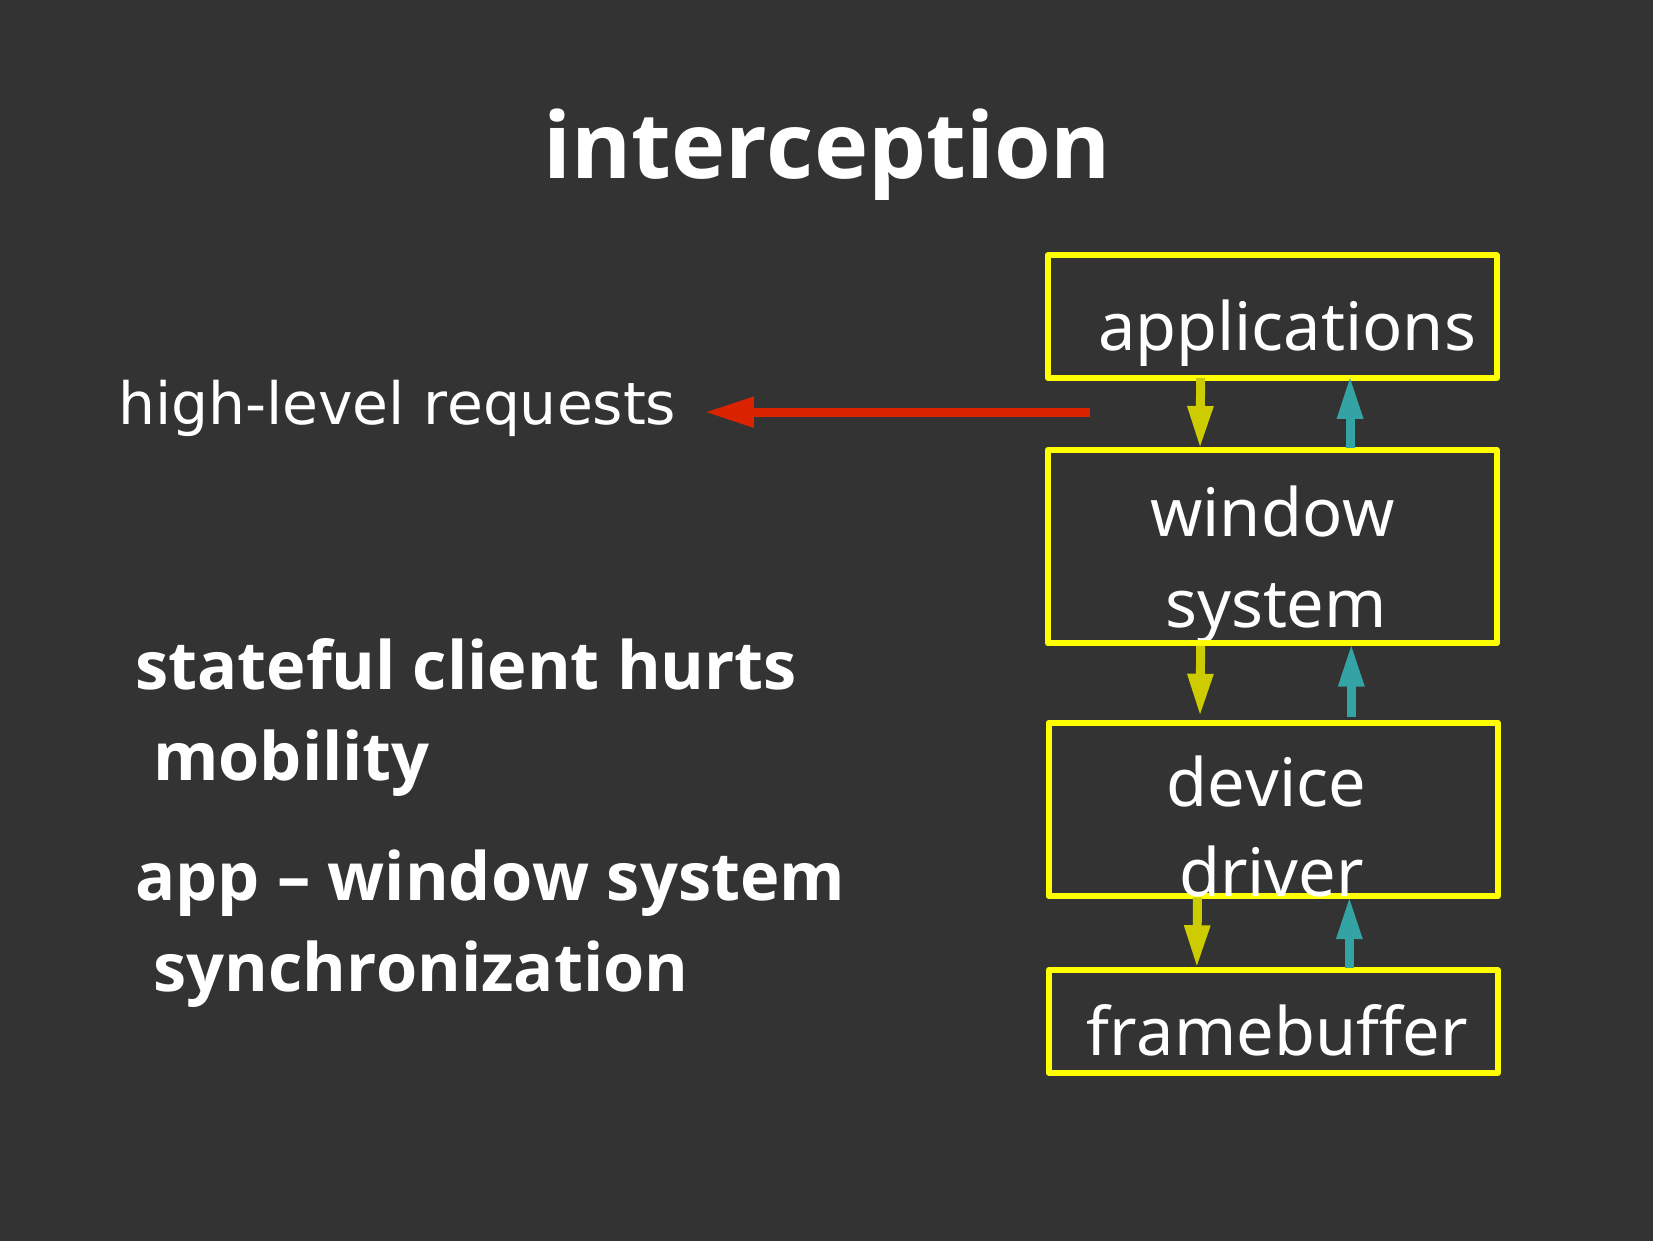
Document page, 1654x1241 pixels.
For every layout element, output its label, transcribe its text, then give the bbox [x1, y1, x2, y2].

list applications [1500, 278, 1509, 370]
list device driver [1060, 734, 1472, 897]
list stateful client hurts mobility app – window system synchronization [82, 618, 932, 1053]
text_box high-level requests [118, 370, 688, 457]
title interception [121, 39, 1533, 247]
list window system [1061, 465, 1474, 640]
list framebuffer [1066, 984, 1478, 1067]
list applications [1051, 278, 1494, 370]
